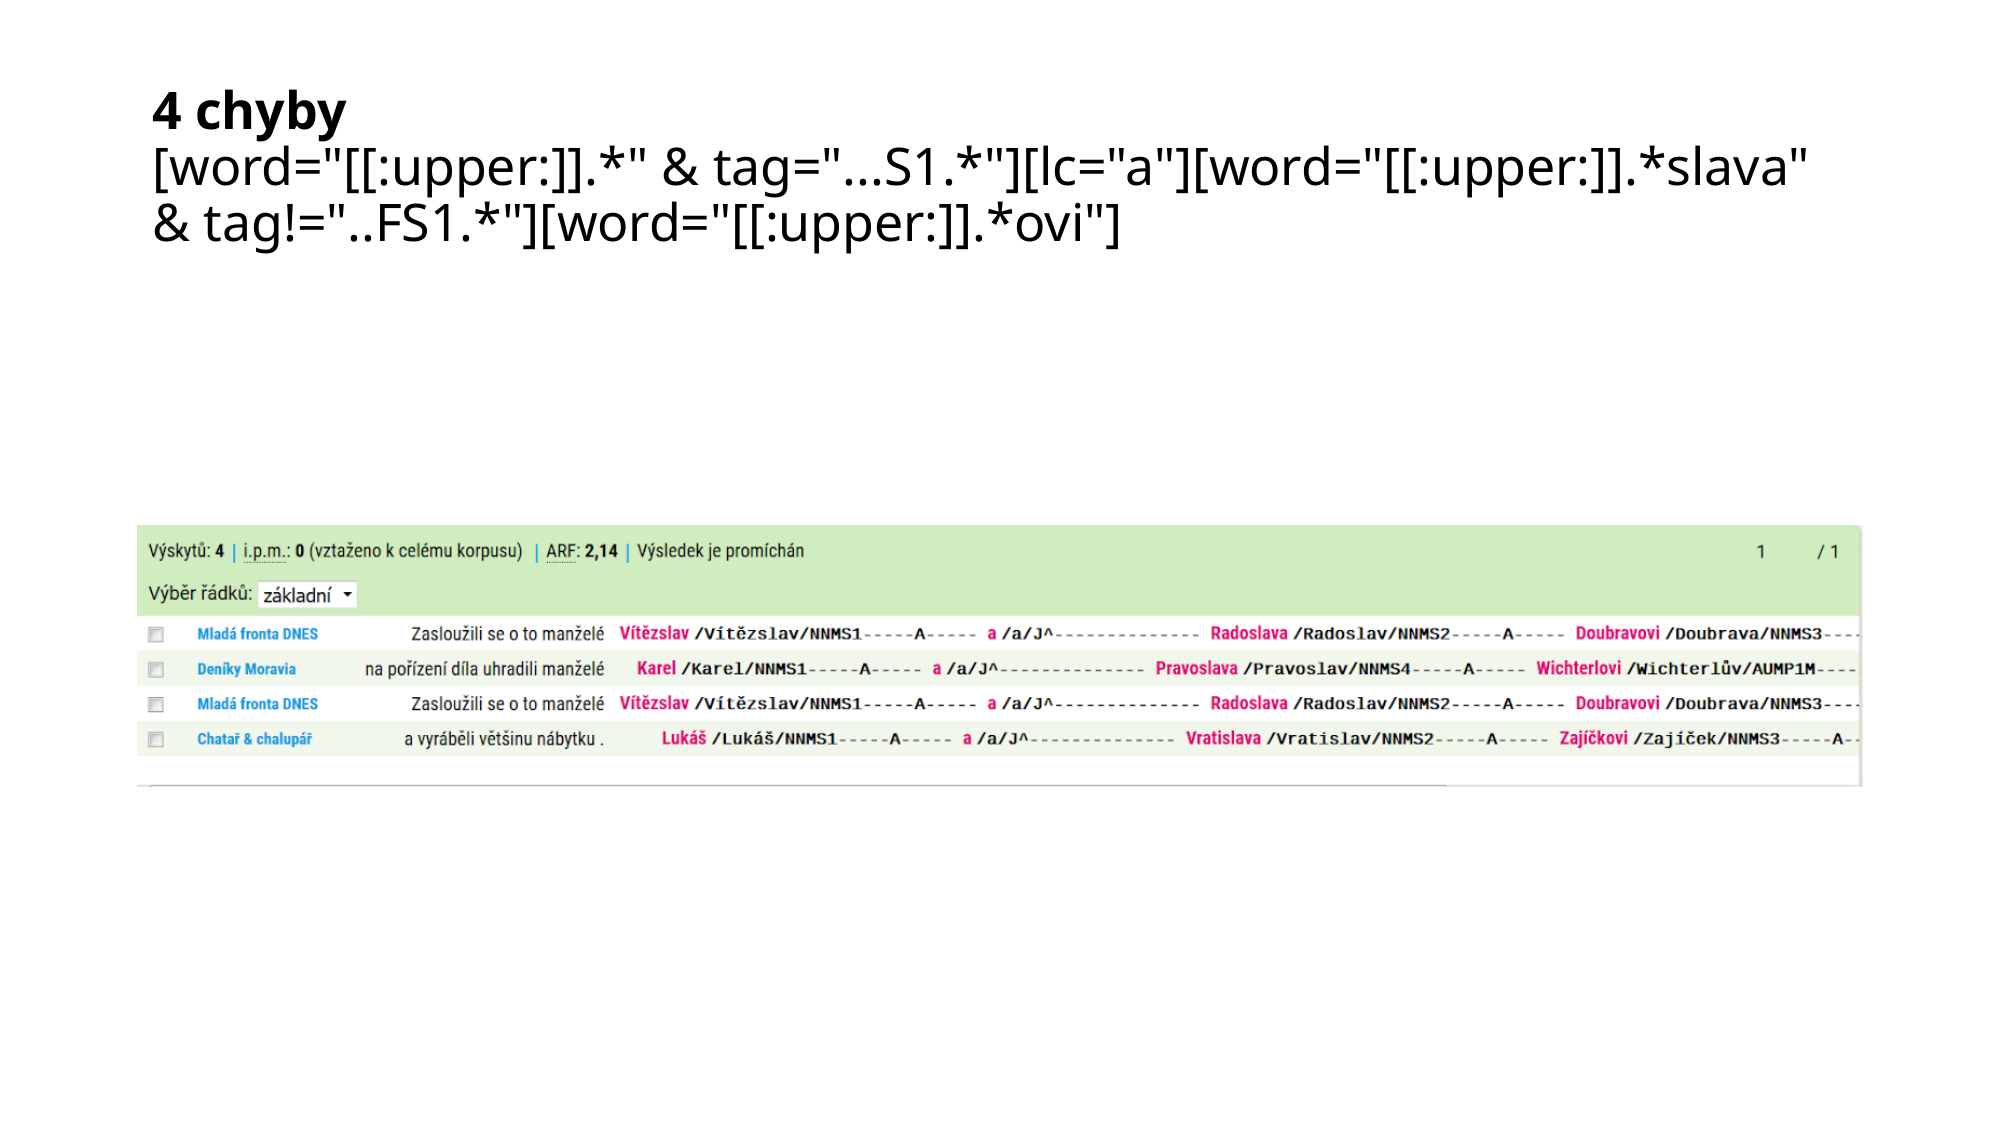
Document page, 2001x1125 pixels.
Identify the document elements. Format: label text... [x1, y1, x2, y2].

picture [137, 525, 1863, 787]
title 4 chyby [word="[[:upper:]].*" & tag="...S1.*"][lc="a"][word="[[:upper:]].*slava" & tag!="..FS1.*"][word="[[:upper:]].*ovi"] [137, 59, 1863, 278]
